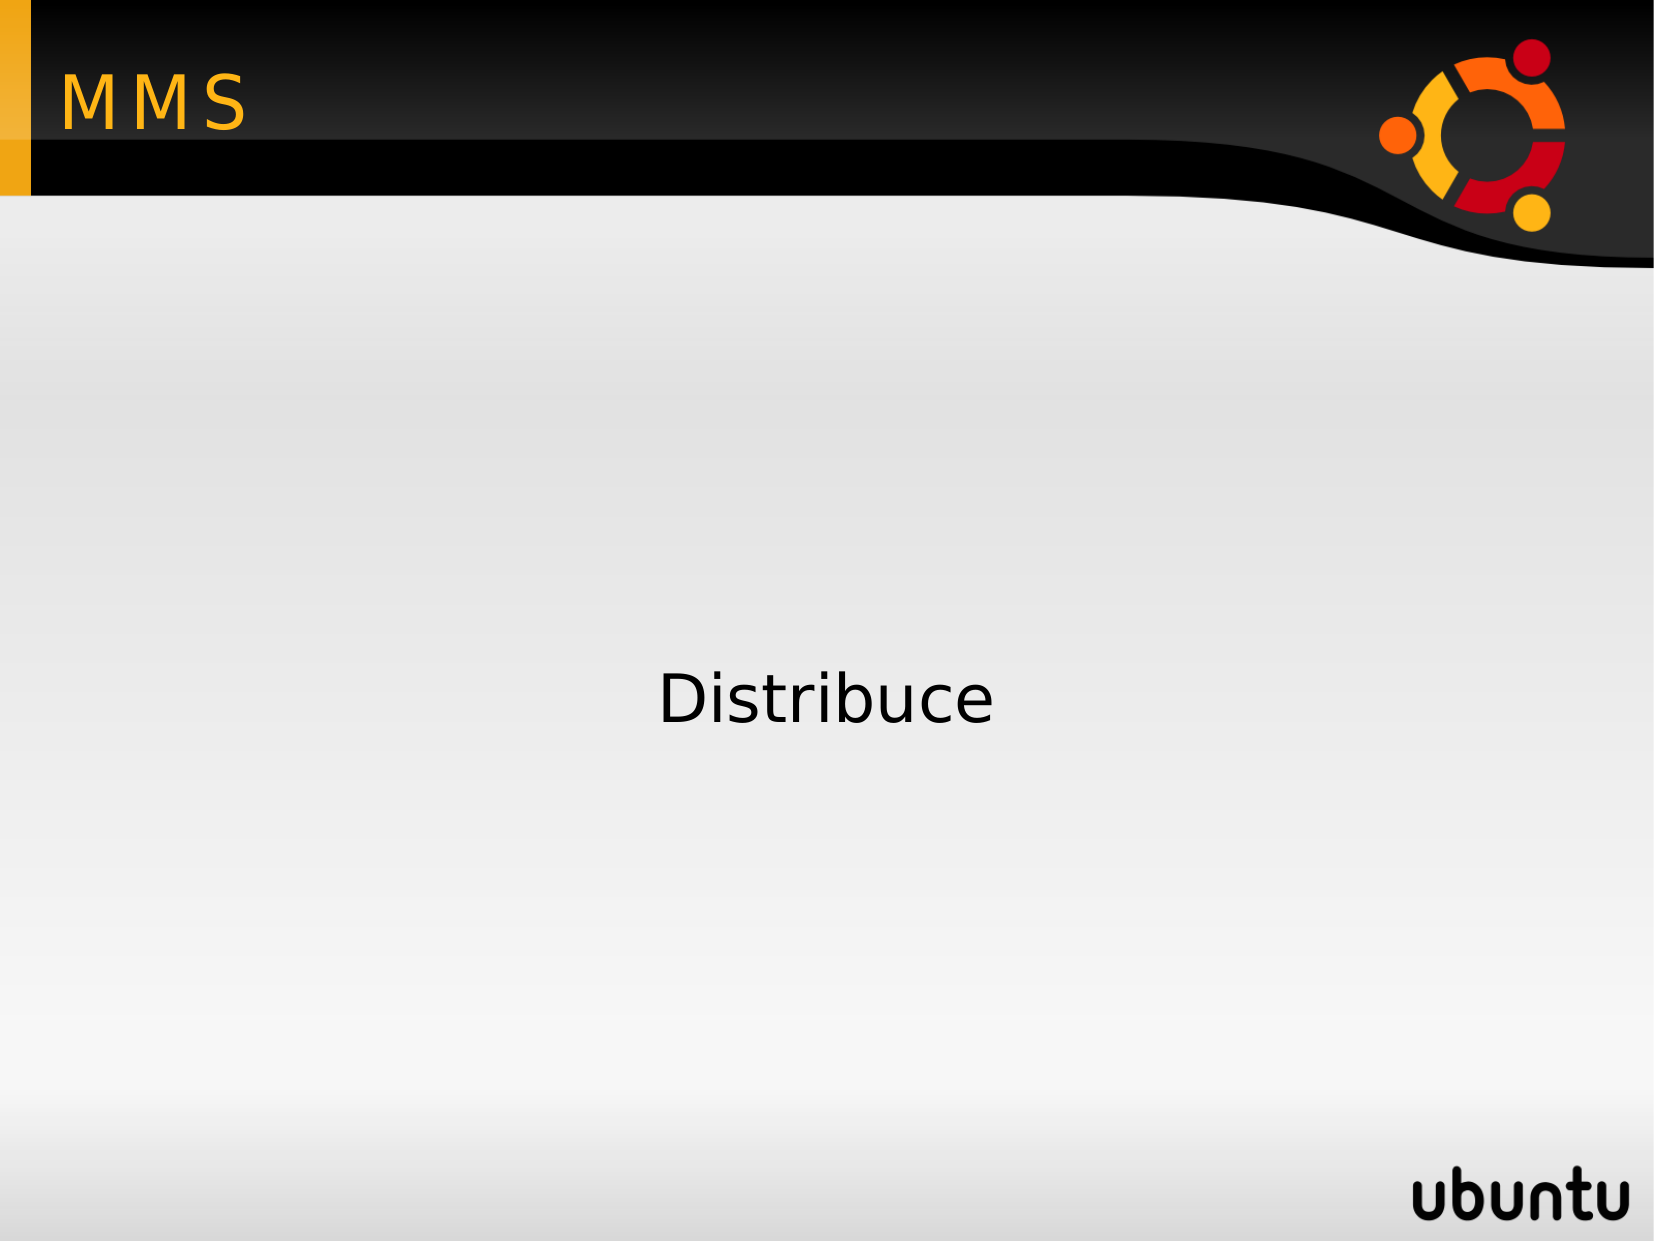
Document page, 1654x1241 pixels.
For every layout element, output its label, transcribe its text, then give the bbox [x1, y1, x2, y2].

picture [0, 0, 1654, 1241]
subtitle Distribuce [82, 290, 1571, 1109]
title MMS [59, 29, 1270, 178]
